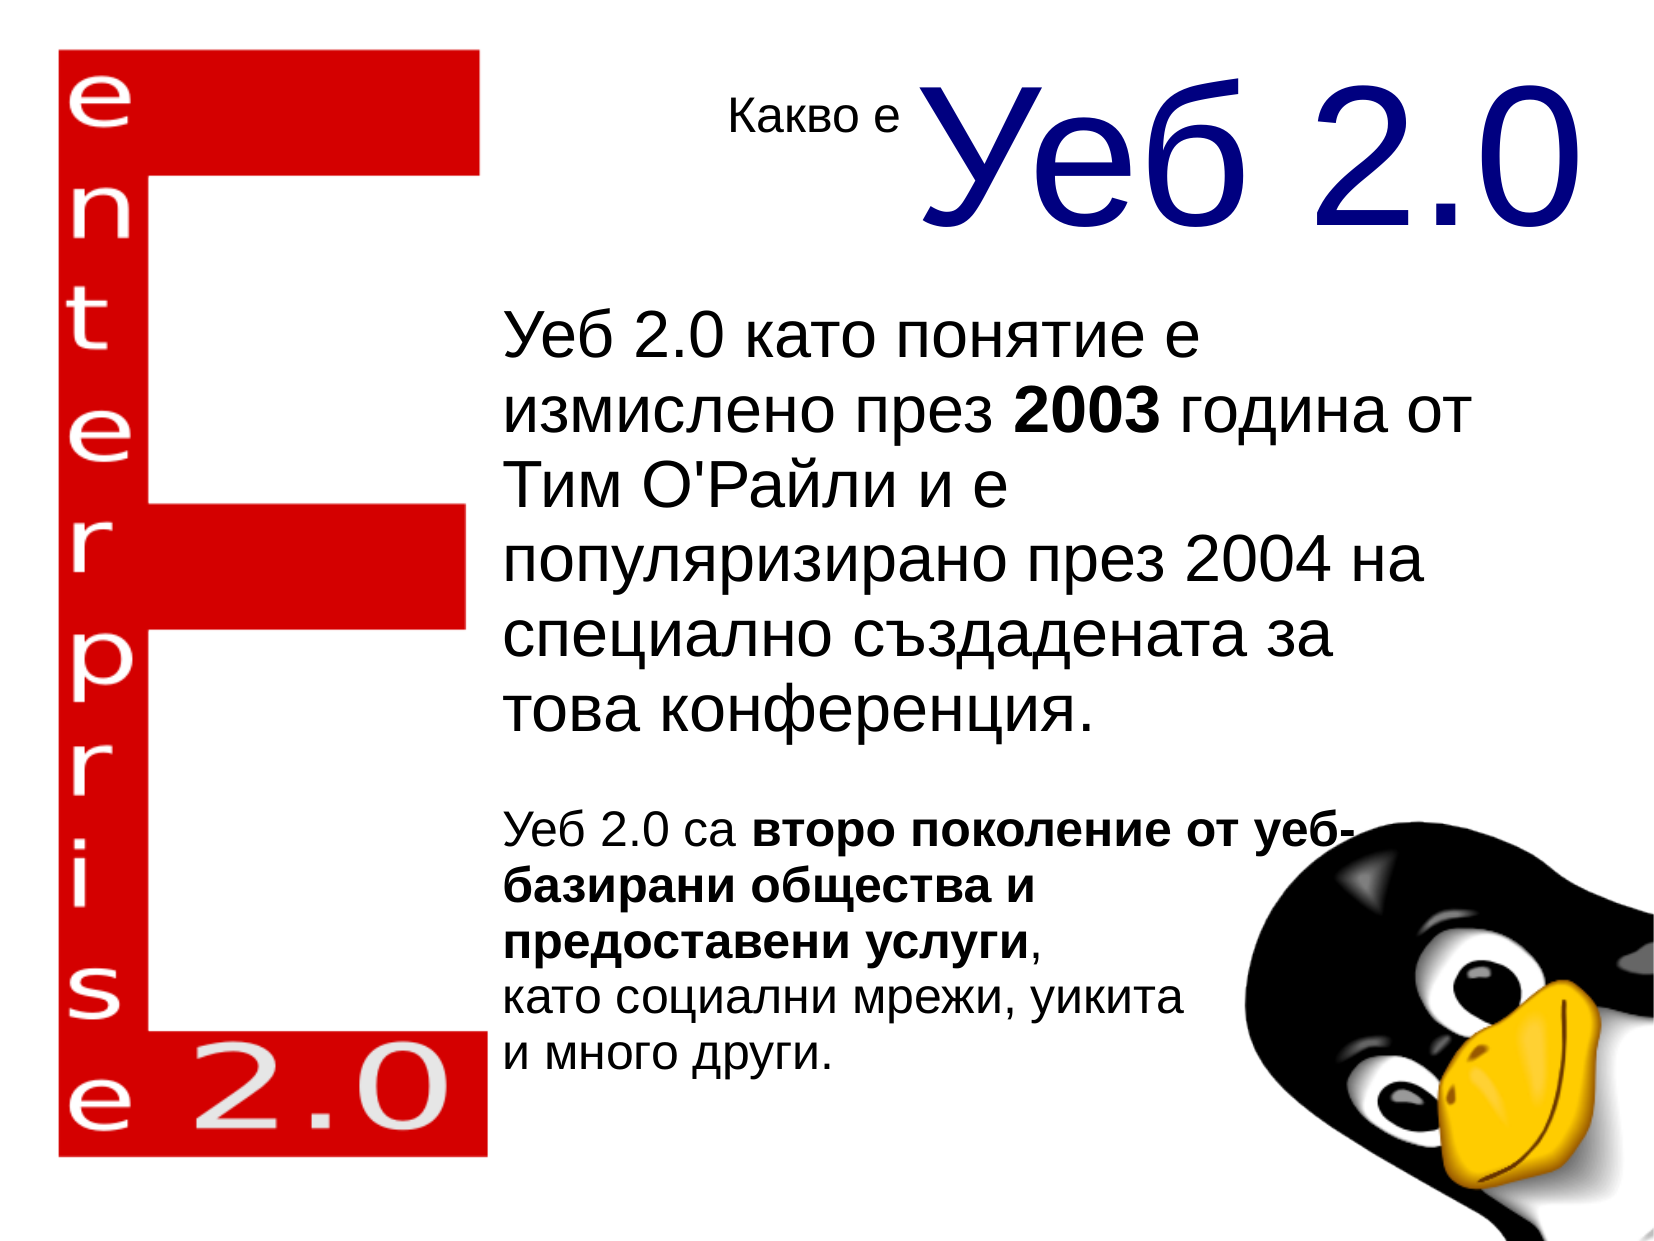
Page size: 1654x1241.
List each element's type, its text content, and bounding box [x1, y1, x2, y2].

picture [6, 5, 1654, 1241]
text_box Какво е [712, 79, 900, 151]
text_box Уеб 2.0 като понятие е измислено през 2003 година от Тим О'Райли и е популяризирано през 2004 на специално създадената за това конференция. Уеб 2.0 са второ поколение от уеб-базирани общества и предоставени услуги, като социални мрежи, уикита и много други. [487, 289, 1501, 1144]
text_box Уеб 2.0 [900, 37, 1600, 276]
